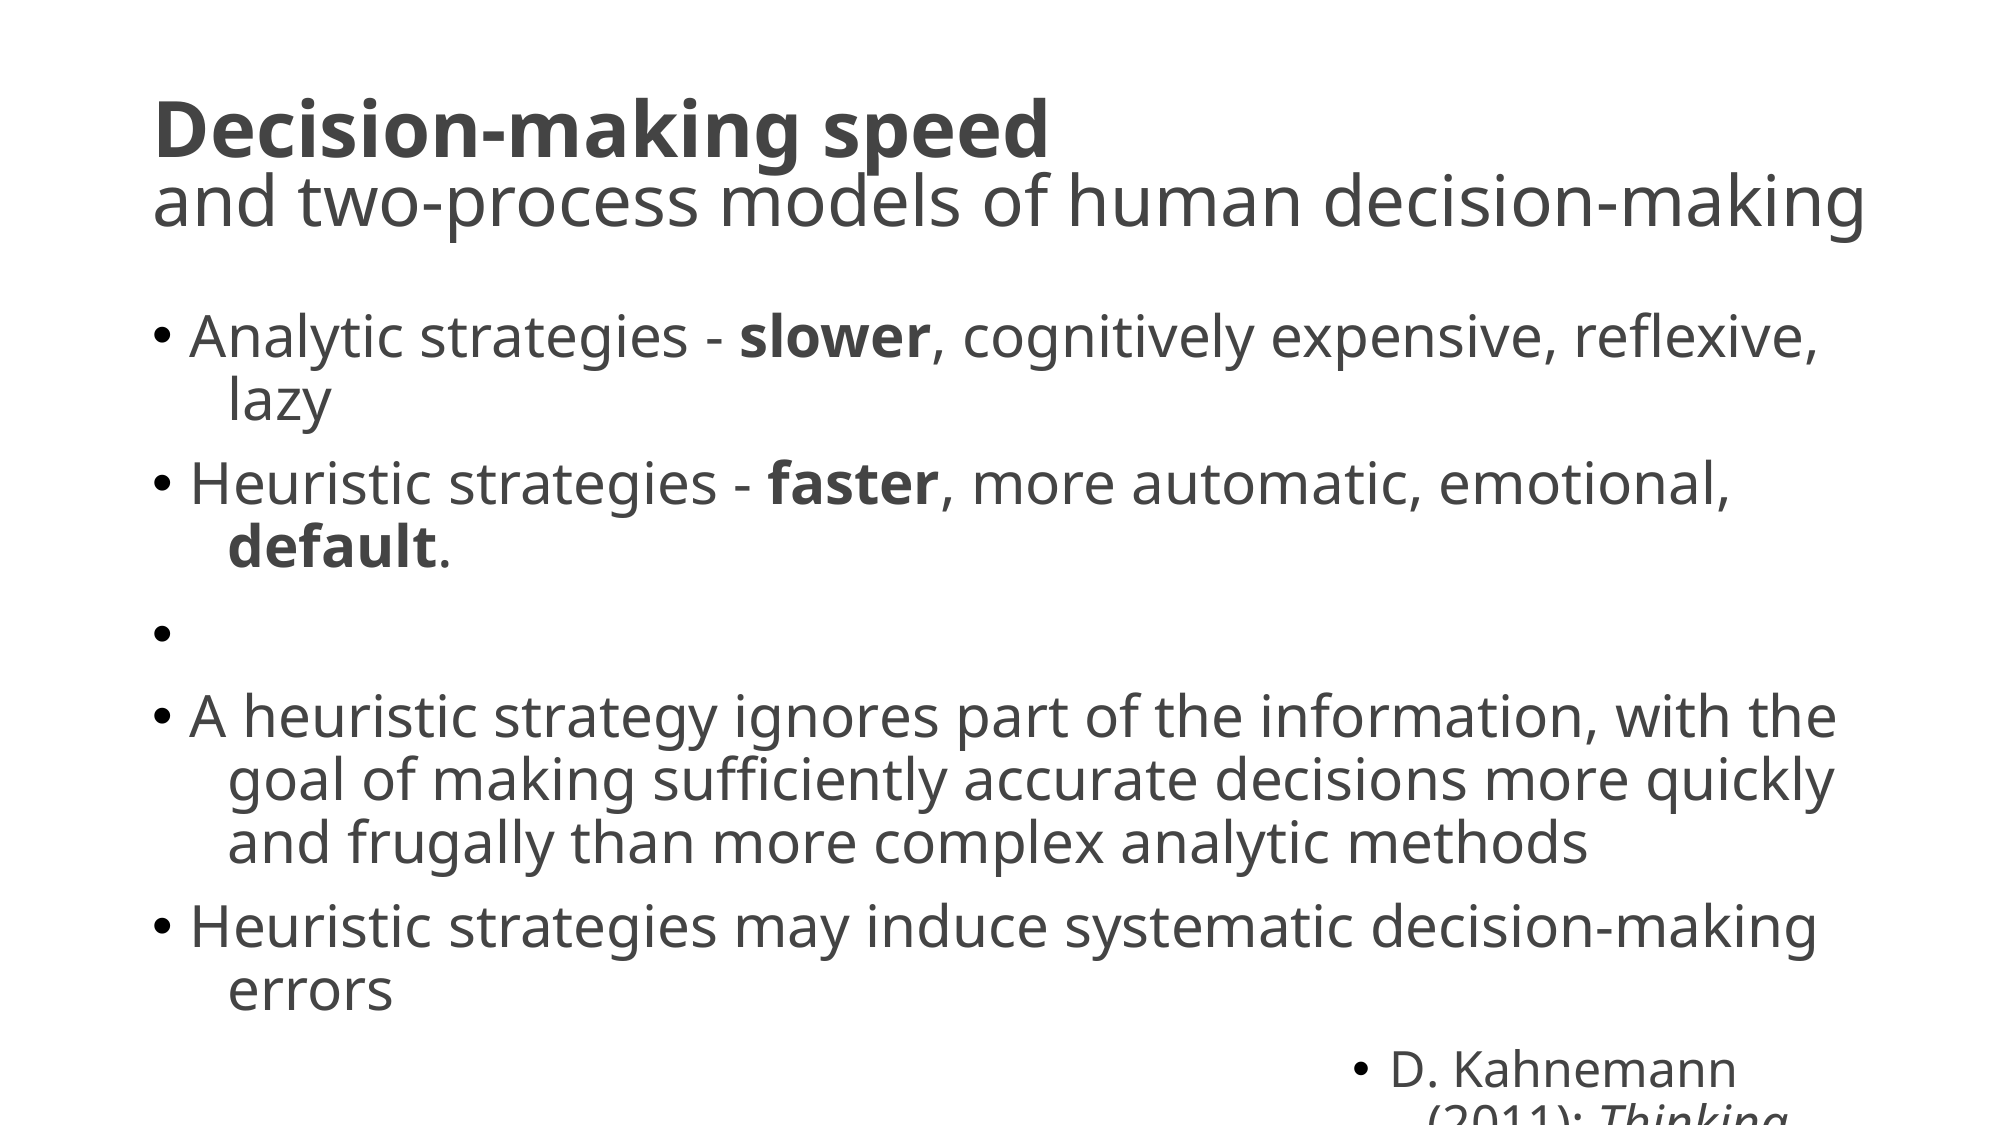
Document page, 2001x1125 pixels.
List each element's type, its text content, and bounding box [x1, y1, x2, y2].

text_box Analytic strategies - slower, cognitively expensive, reflexive, lazy Heuristic strategies - faster, more automatic, emotional, default. A heuristic strategy ignores part of the information, with the goal of making sufficiently accurate decisions more quickly and frugally than more complex analytic methods Heuristic strategies may induce systematic decision-making errors D. Kahnemann (2011): Thinking, Fast and Slow [137, 299, 1898, 1014]
title Decision-making speed and two-process models of human decision-making [137, 59, 1952, 278]
